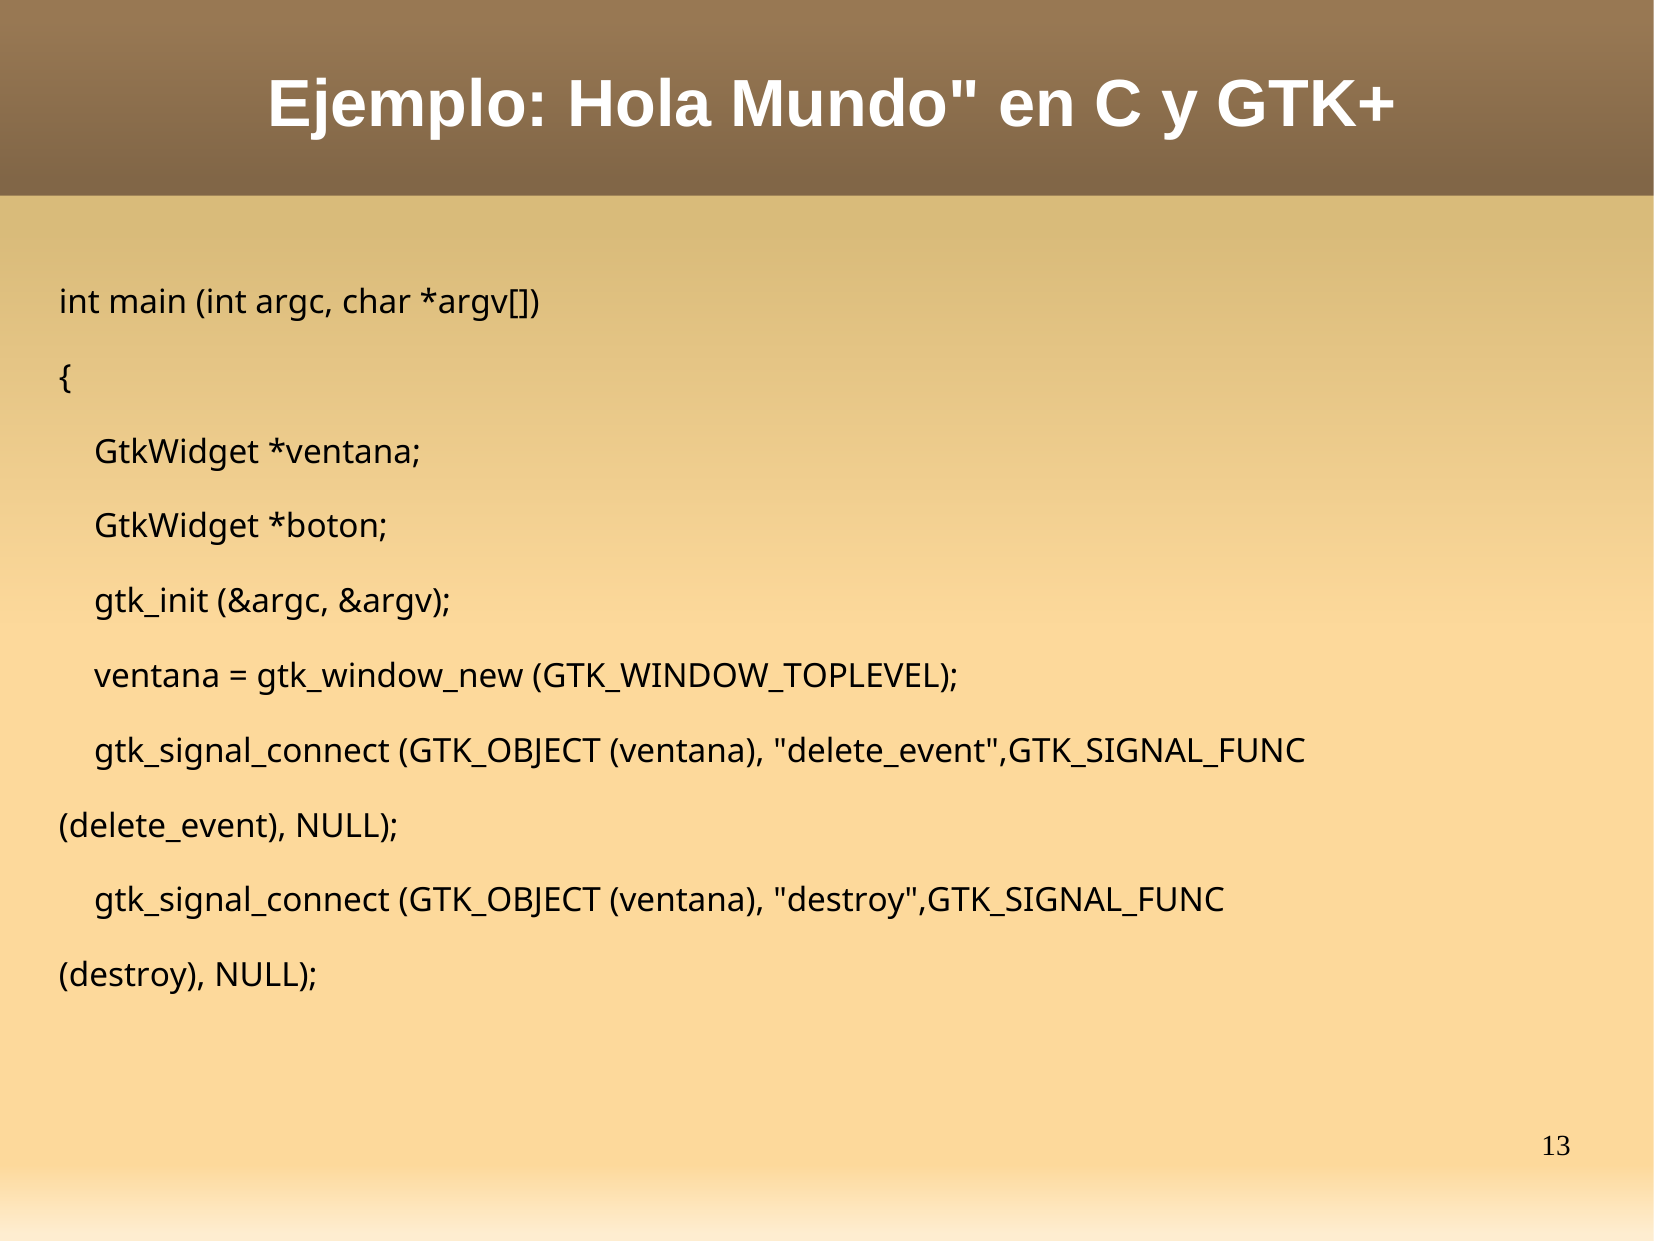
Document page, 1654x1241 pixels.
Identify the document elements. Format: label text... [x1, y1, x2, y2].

title Ejemplo: Hola Mundo" en C y GTK+ [76, 7, 1565, 200]
list int main (int argc, char *argv[]) { GtkWidget *ventana; GtkWidget *boton; gtk_init (&argc, &argv); ventana = gtk_window_new (GTK_WINDOW_TOPLEVEL); gtk_signal_connect (GTK_OBJECT (ventana), "delete_event",GTK_SIGNAL_FUNC (delete_event), NULL); gtk_signal_connect (GTK_OBJECT (ventana), "destroy",GTK_SIGNAL_FUNC (destroy), NULL); [59, 206, 1654, 1152]
picture [0, 0, 1654, 1241]
